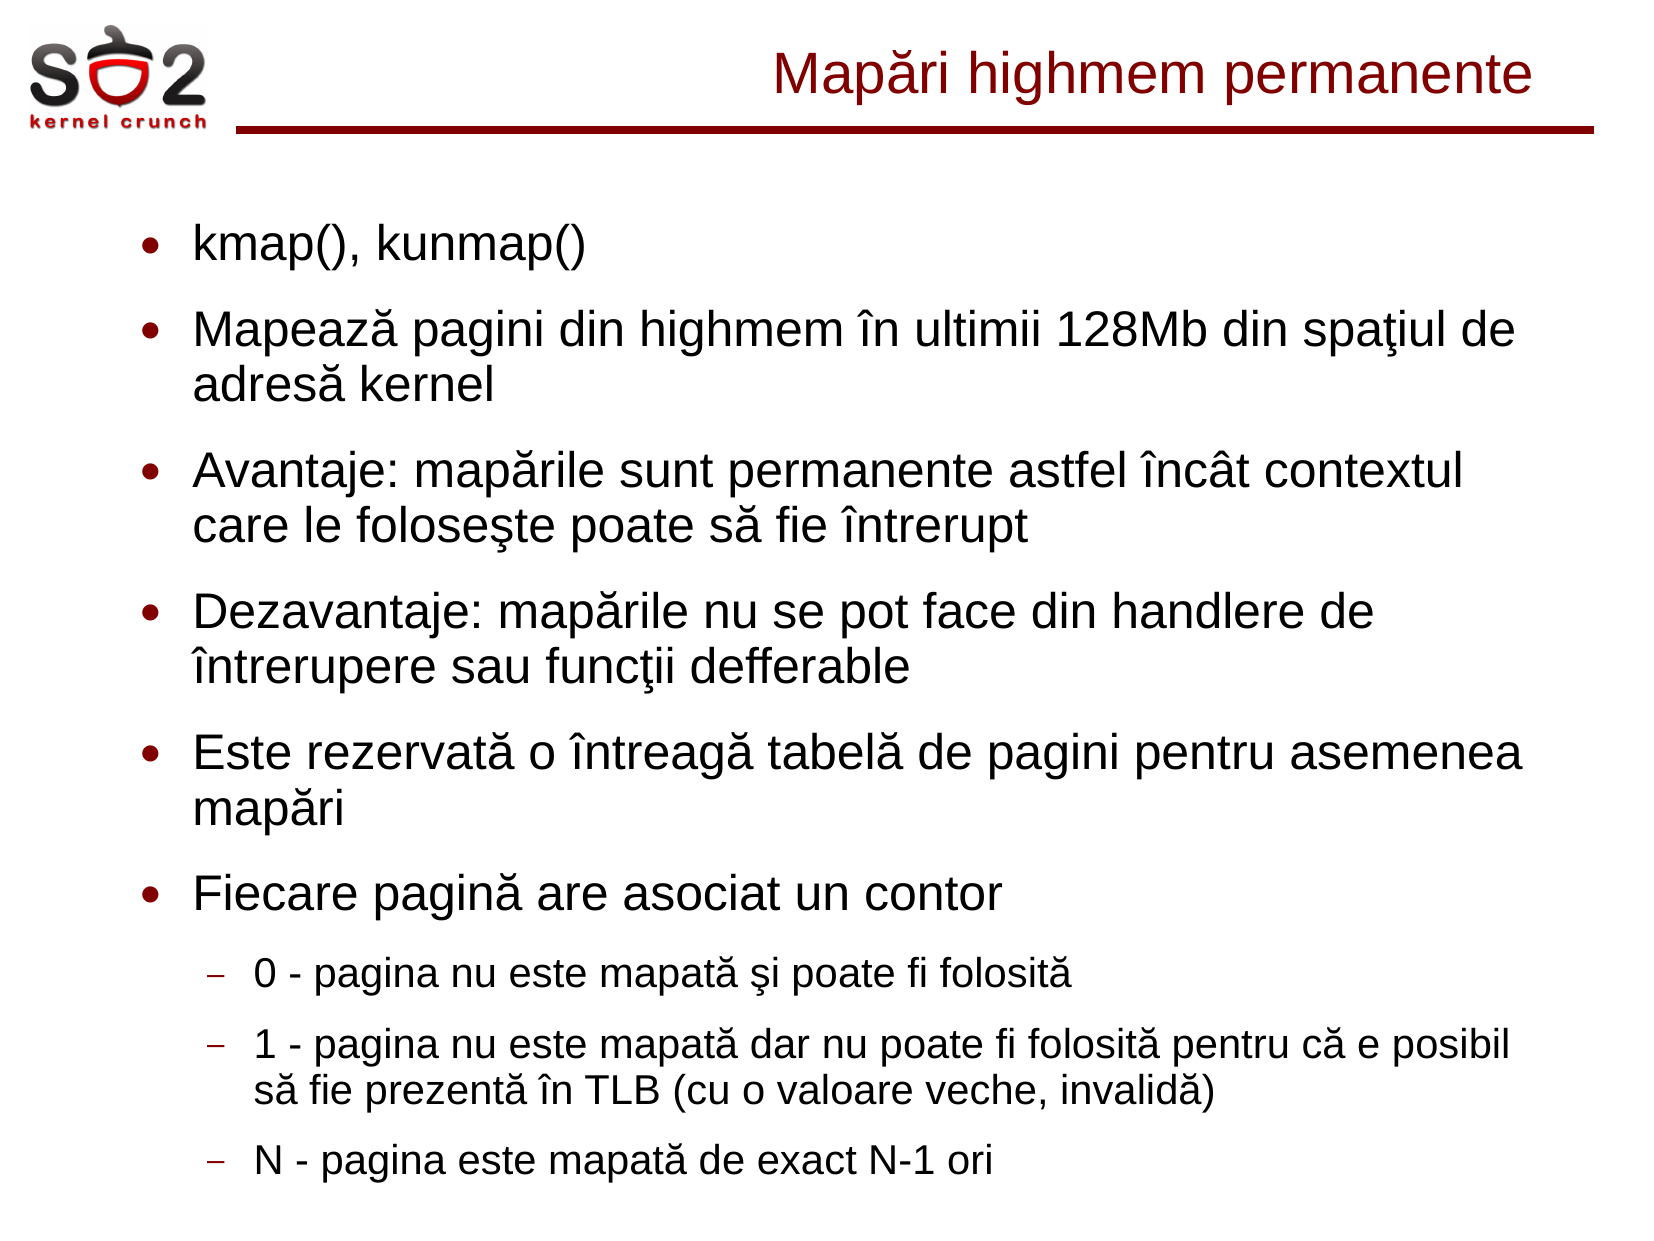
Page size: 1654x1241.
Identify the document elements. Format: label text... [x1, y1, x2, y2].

title Mapări highmem permanente [123, 0, 1536, 148]
list kmap(), kunmap() Mapează pagini din highmem în ultimii 128Mb din spaţiul de adresă kernel Avantaje: mapările sunt permanente astfel încât contextul care le foloseşte poate să fie întrerupt Dezavantaje: mapările nu se pot face din handlere de întrerupere sau funcţii defferable Este rezervată o întreagă tabelă de pagini pentru asemenea mapări Fiecare pagină are asociat un contor 0 - pagina nu este mapată şi poate fi folosită 1 - pagina nu este mapată dar nu poate fi folosită pentru că e posibil să fie prezentă în TLB (cu o valoare veche, invalidă) N - pagina este mapată de exact N-1 ori [121, 215, 1534, 1184]
picture [29, 23, 123, 130]
